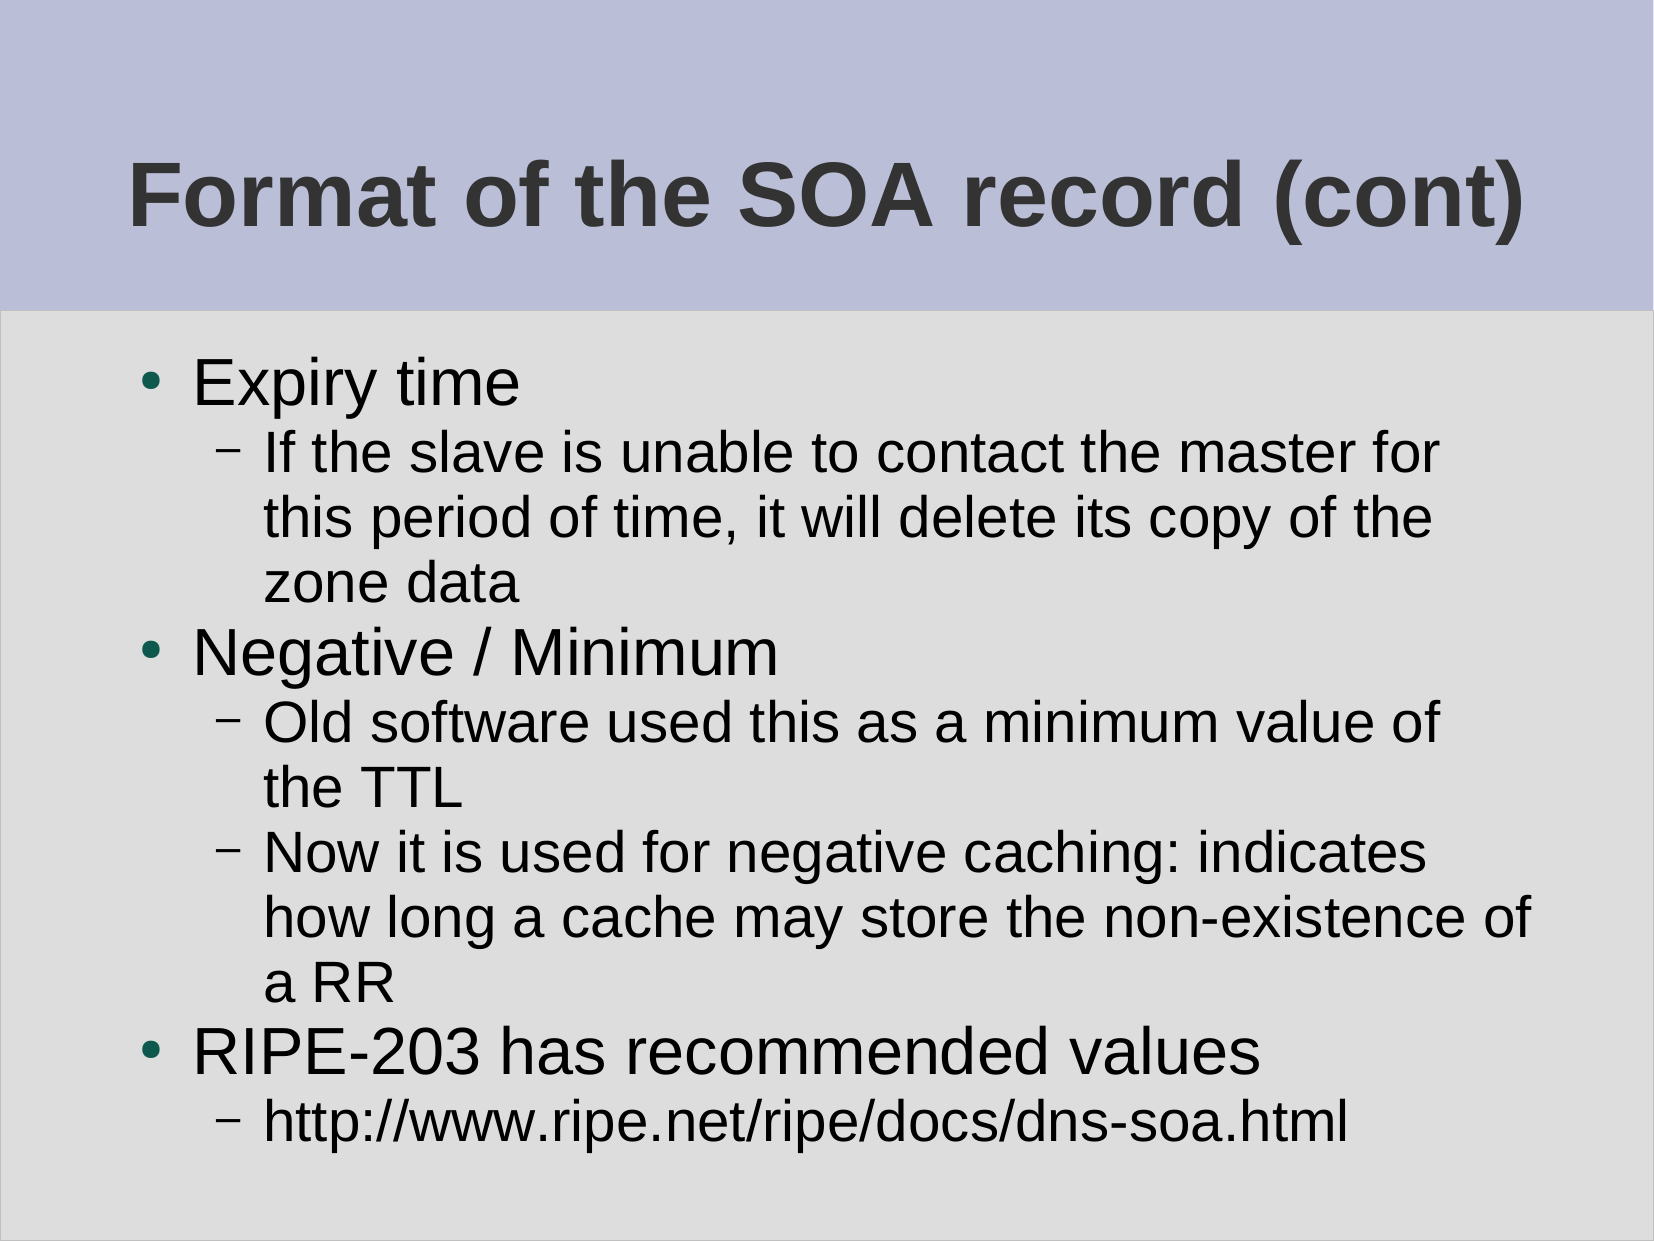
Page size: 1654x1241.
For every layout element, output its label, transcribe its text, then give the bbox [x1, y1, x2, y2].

title Format of the SOA record (cont) [121, 91, 1534, 299]
list Expiry time If the slave is unable to contact the master for this period of time, it will delete its copy of the zone data Negative / Minimum Old software used this as a minimum value of the TTL Now it is used for negative caching: indicates how long a cache may store the non-existence of a RR RIPE-203 has recommended values http://www.ripe.net/ripe/docs/dns-soa.html [121, 344, 1534, 1155]
